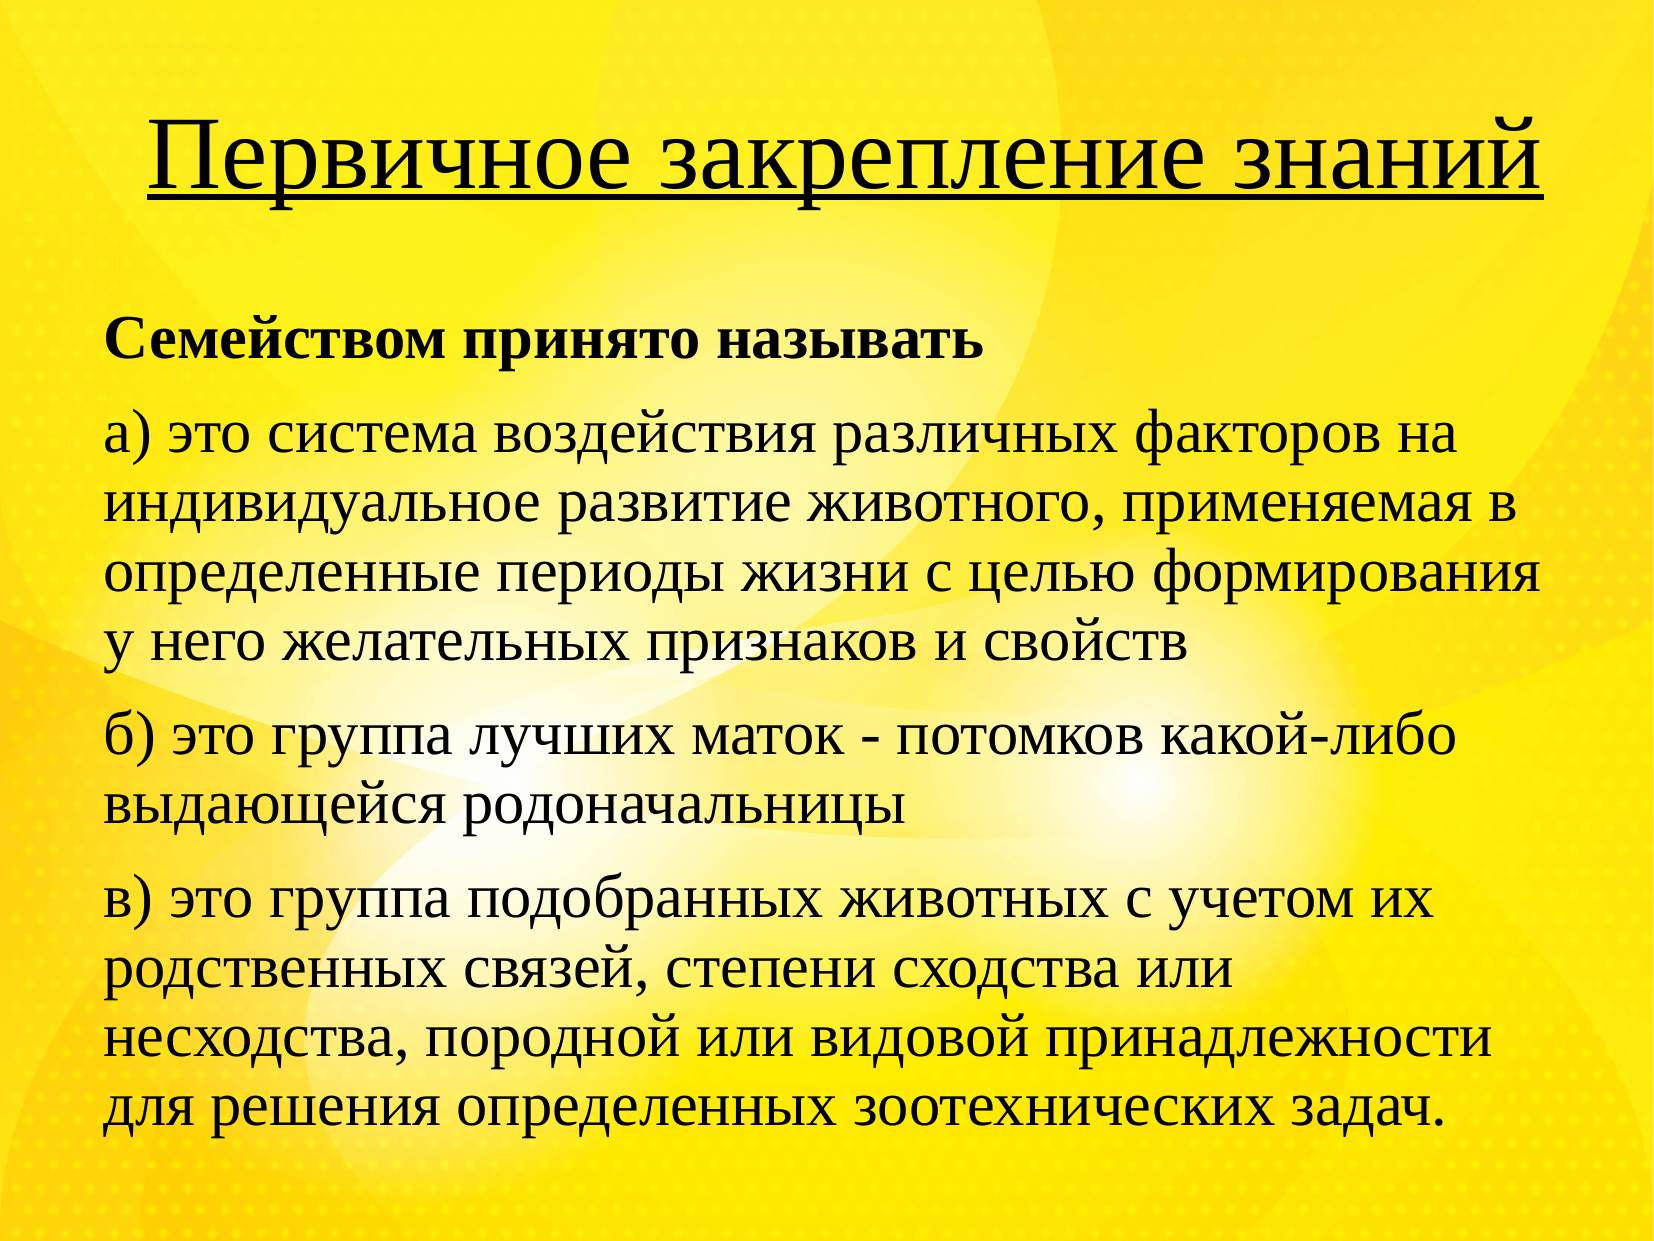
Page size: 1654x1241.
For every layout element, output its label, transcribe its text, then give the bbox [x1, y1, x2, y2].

title Первичное закрепление знаний [82, 49, 1571, 257]
picture [0, 0, 1654, 1241]
text_box Семейством принято называть а) это система воздействия различных факторов на индивидуальное развитие животного, применяемая в определенные периоды жизни с целью формирования у него желательных признаков и свойств б) это группа лучших маток - потомков какой-либо выдающейся родоначальницы в) это группа подобранных животных с учетом их родственных связей, степени сходства или несходства, породной или видовой принадлежности для решения определенных зоотехнических задач. [88, 295, 1565, 1203]
